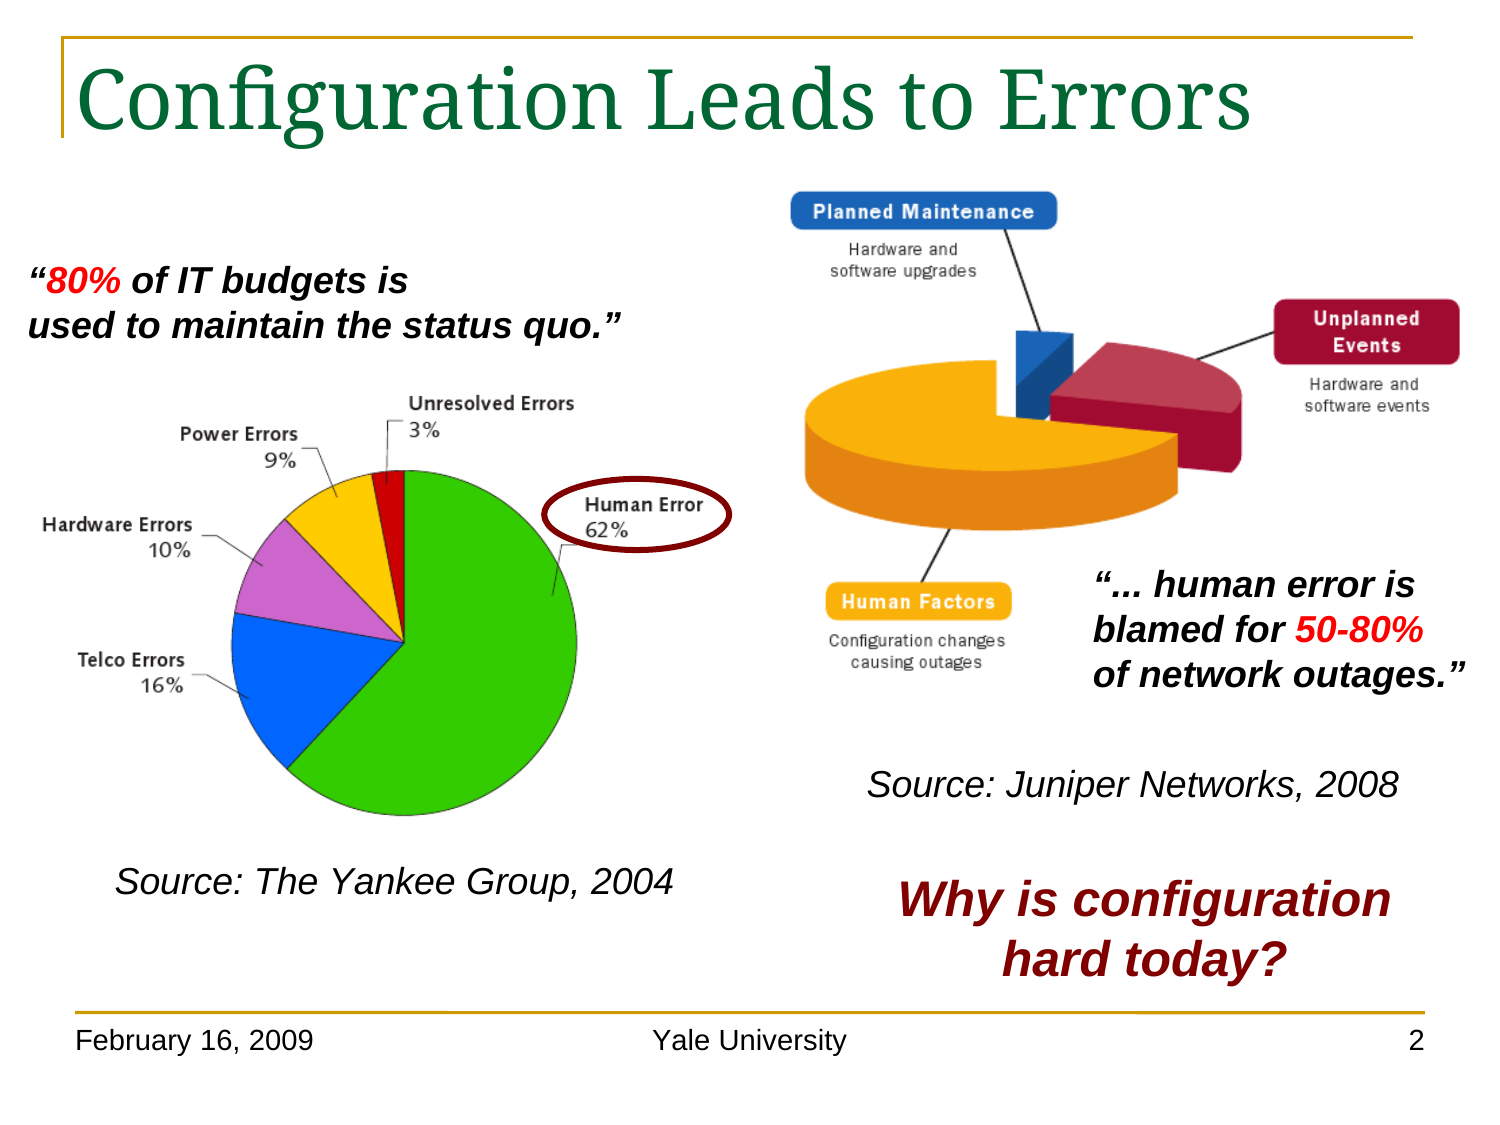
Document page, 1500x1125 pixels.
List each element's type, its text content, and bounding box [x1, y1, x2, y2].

picture [18, 382, 742, 835]
text_box Why is configuration hard today? [882, 859, 1408, 995]
text_box “... human error is blamed for 50-80% of network outages.” [1078, 552, 1482, 703]
text_box “80% of IT budgets is used to maintain the status quo.” [12, 248, 637, 354]
text_box Source: Juniper Networks, 2008 [851, 752, 1415, 812]
title Configuration Leads to Errors [75, 45, 1425, 151]
picture [776, 177, 1476, 683]
text_box Source: The Yankee Group, 2004 [99, 849, 690, 910]
